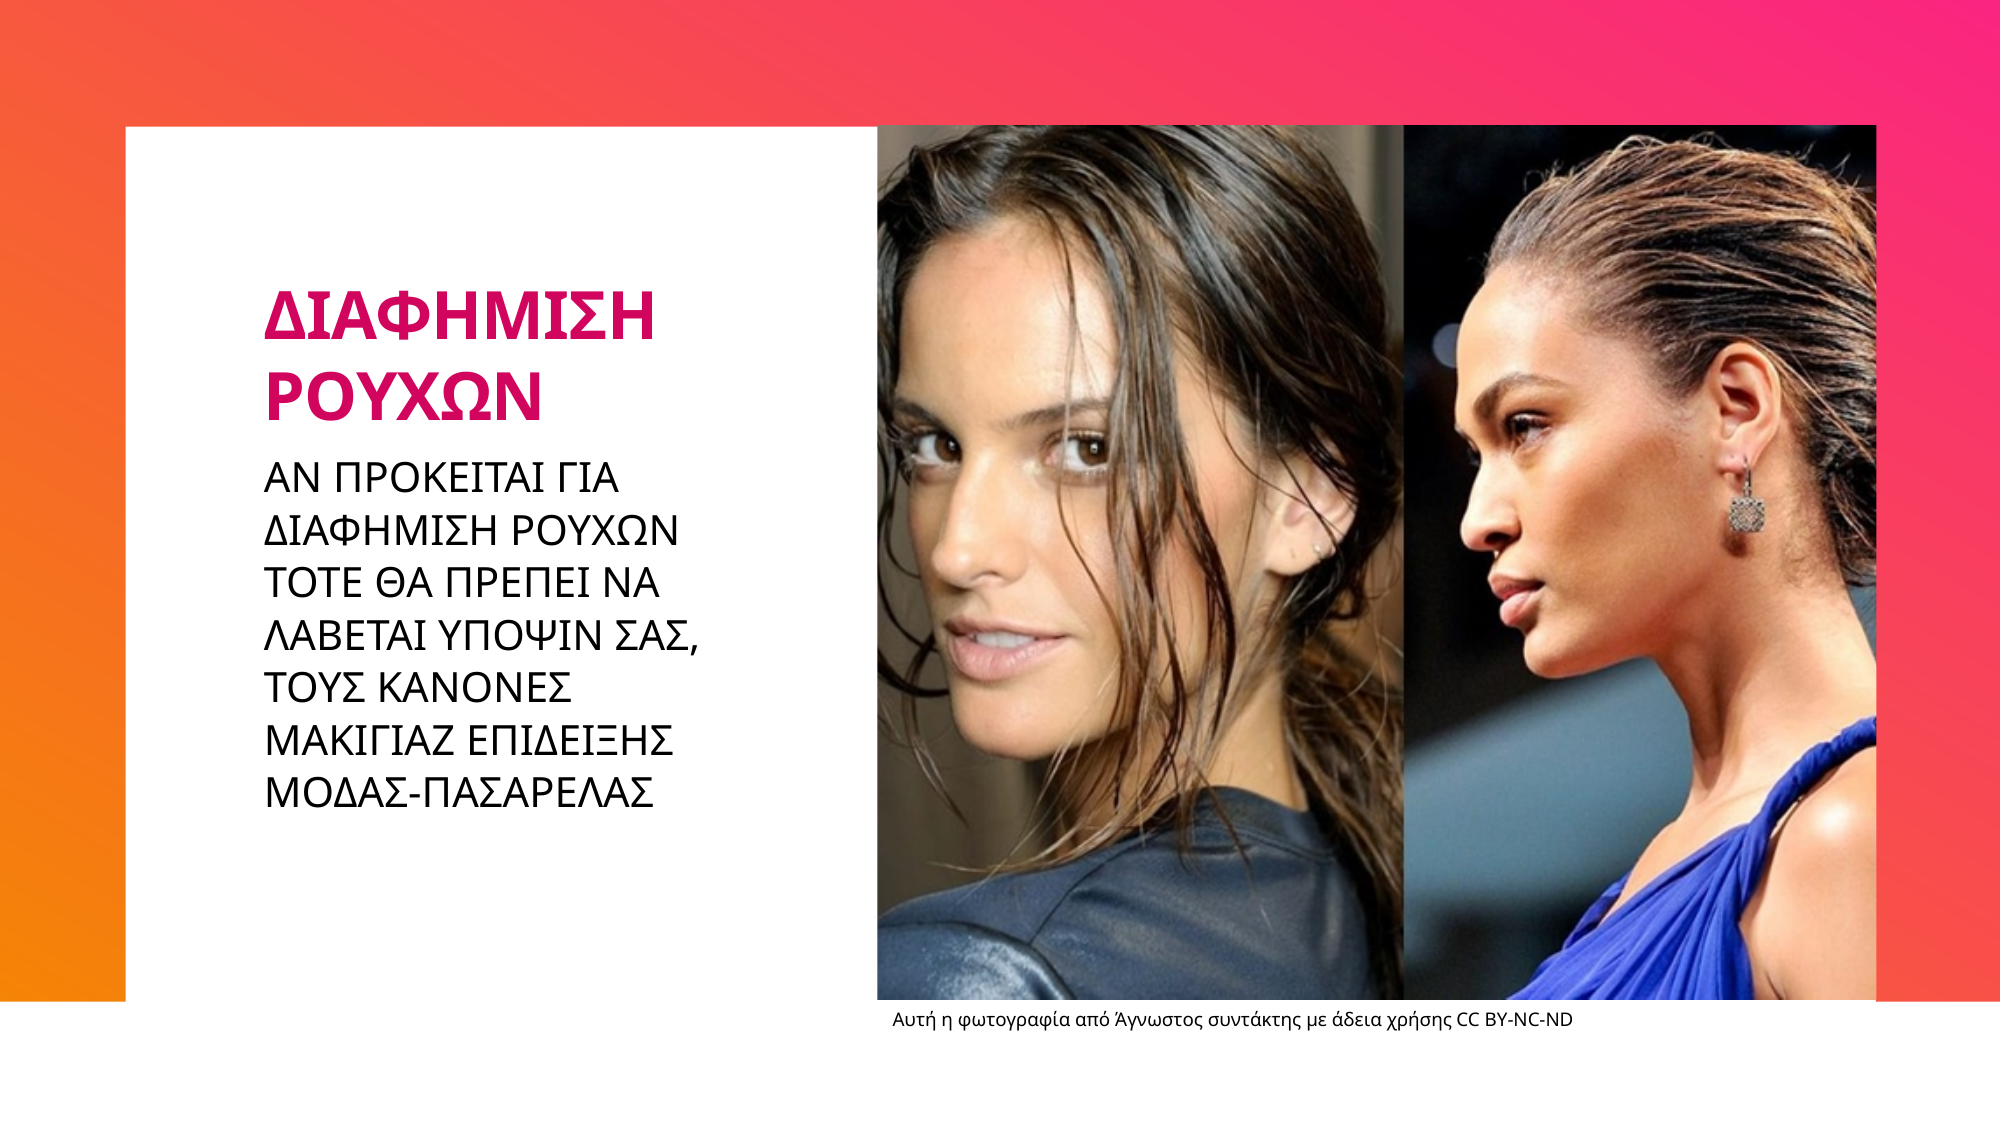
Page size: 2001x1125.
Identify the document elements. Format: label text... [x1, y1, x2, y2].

list ΑΝ ΠΡΟΚΕΙΤΑΙ ΓΙΑ ΔΙΑΦΗΜΙΣΗ ΡΟΥΧΩΝ ΤΟΤΕ ΘΑ ΠΡΕΠΕΙ ΝΑ ΛΑΒΕΤΑΙ ΥΠΟΨΙΝ ΣΑΣ, ΤΟΥΣ ΚΑΝΟΝΕΣ ΜΑΚΙΓΙΑΖ ΕΠΙΔΕΙΞΗΣ ΜΟΔΑΣ-ΠΑΣΑΡΕΛΑΣ [248, 440, 766, 897]
title ΔΙΑΦΗΜΙΣΗ ΡΟΥΧΩΝ [248, 248, 766, 440]
text_box Αυτή η φωτογραφία από Άγνωστος συντάκτης με άδεια χρήσης CC BY-NC-ND [877, 999, 1877, 1038]
picture [877, 125, 1877, 999]
